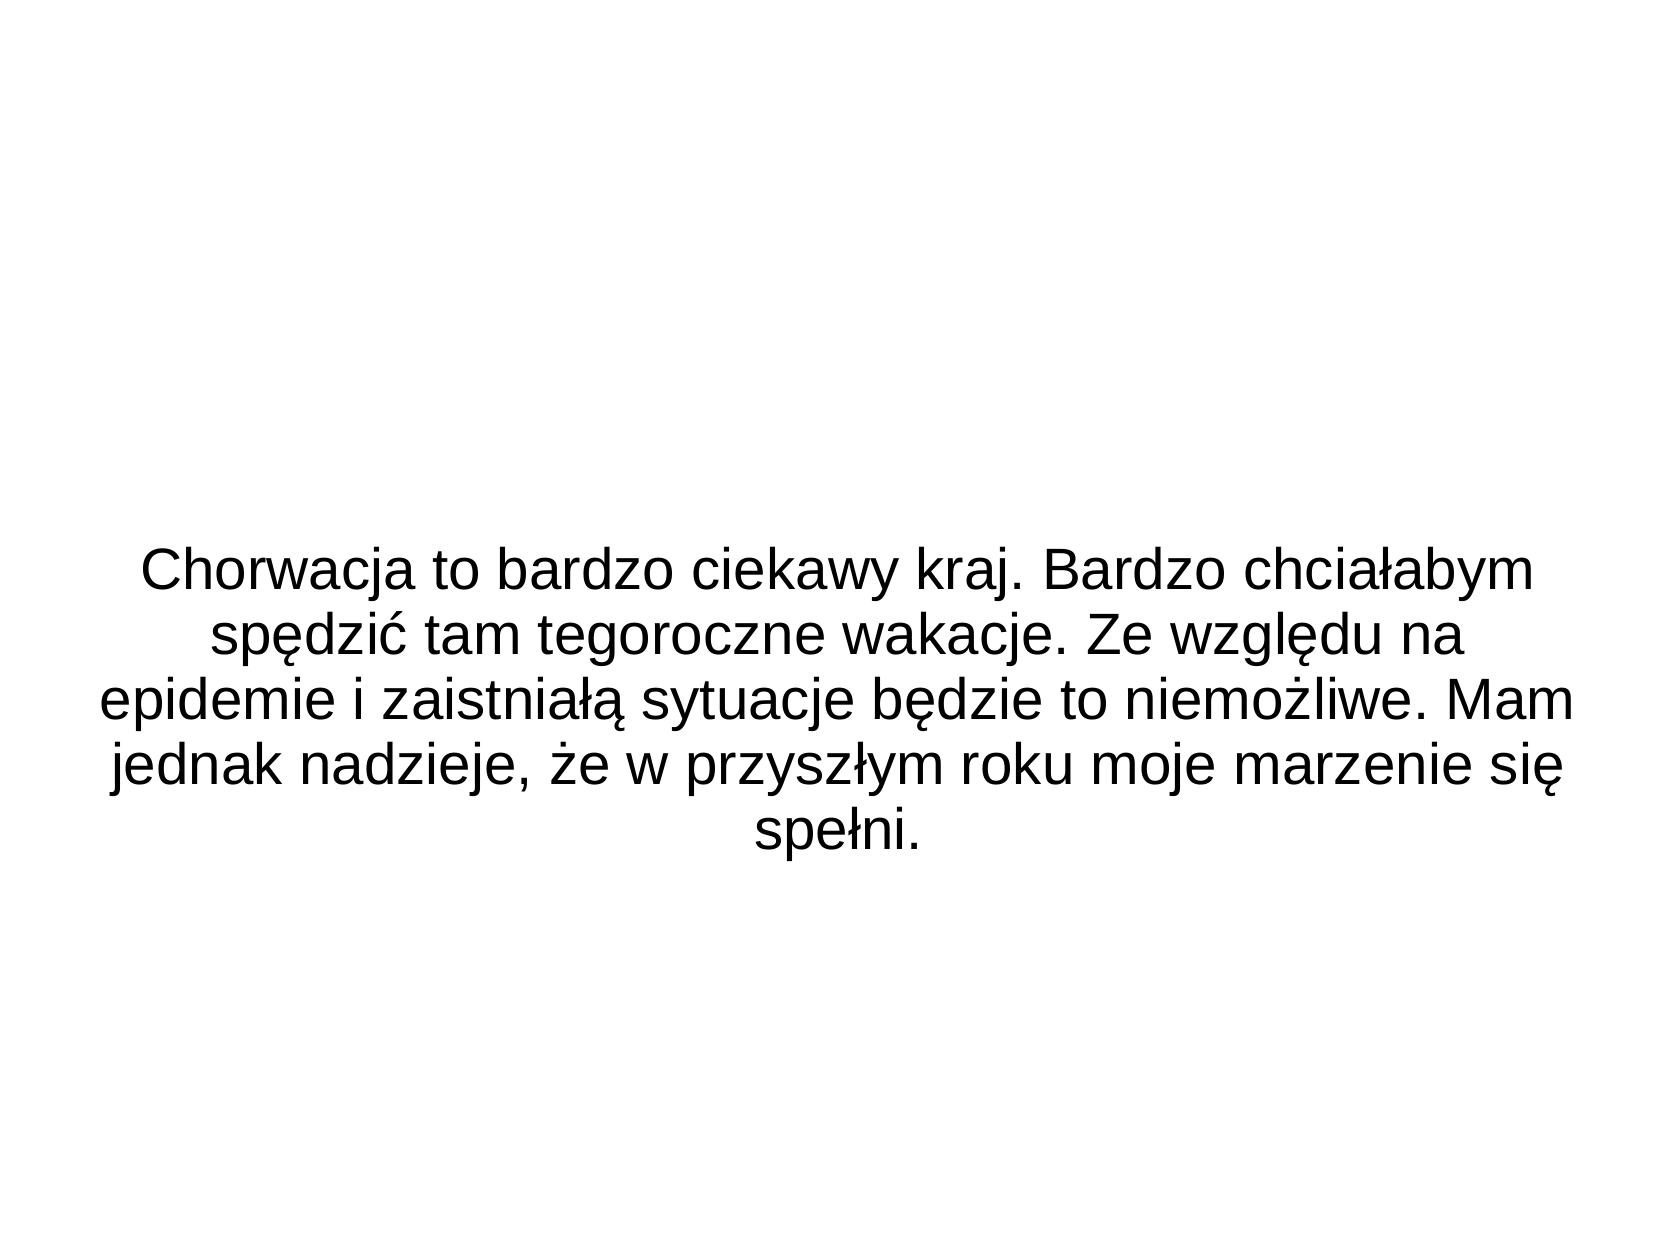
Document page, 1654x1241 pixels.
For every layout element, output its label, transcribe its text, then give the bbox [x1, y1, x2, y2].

subtitle Chorwacja to bardzo ciekawy kraj. Bardzo chciałabym spędzić tam tegoroczne wakacje. Ze względu na epidemie i zaistniałą sytuacje będzie to niemożliwe. Mam jednak nadzieje, że w przyszłym roku moje marzenie się spełni. [94, 290, 1583, 1109]
